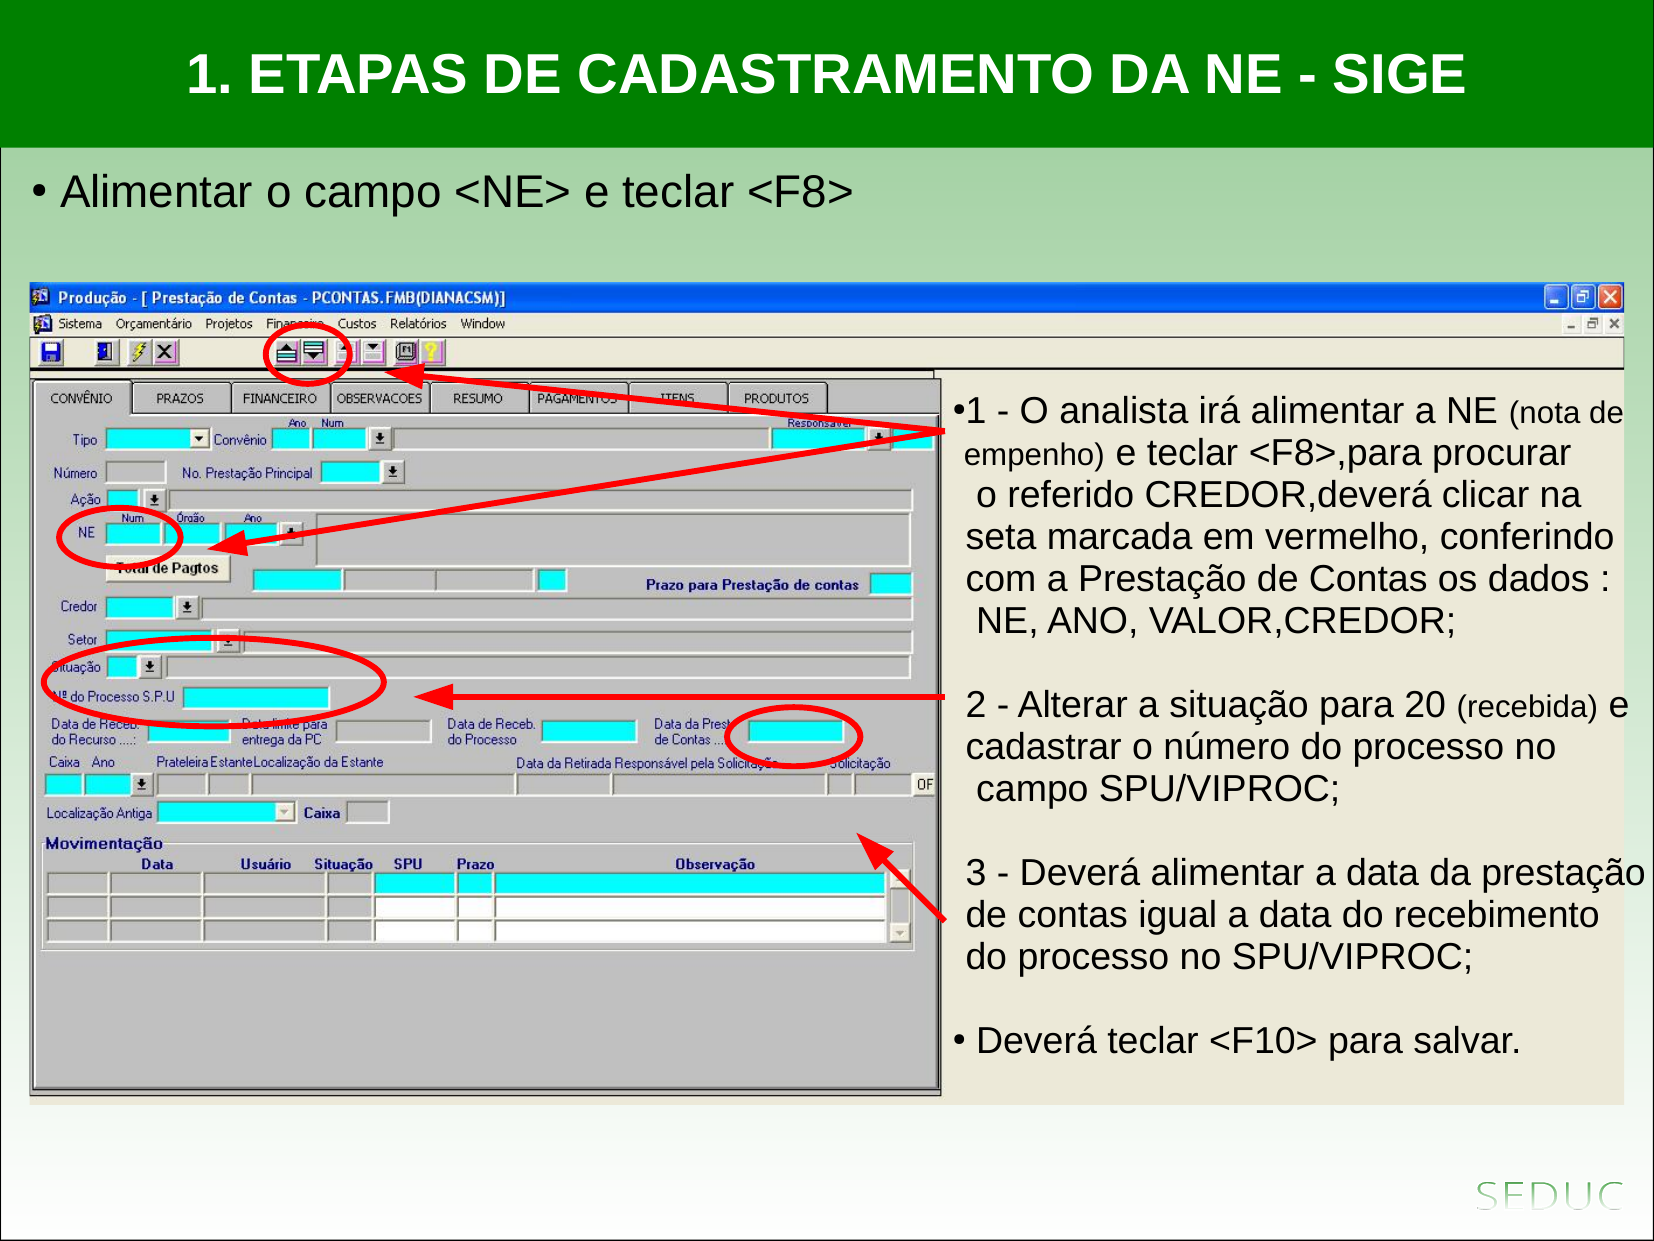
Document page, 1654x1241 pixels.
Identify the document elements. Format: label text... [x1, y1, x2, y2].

text_box Alimentar o campo <NE> e teclar <F8> [0, 148, 886, 237]
text_box 1 - O analista irá alimentar a NE (nota de empenho) e teclar <F8>,para procurar o referido CREDOR,deverá clicar na seta marcada em vermelho, conferindo com a Prestação de Contas os dados : NE, ANO, VALOR,CREDOR; 2 - Alterar a situação para 20 (recebida) e cadastrar o número do processo no campo SPU/VIPROC; 3 - Deverá alimentar a data da prestação de contas igual a data do recebimento do processo no SPU/VIPROC; Deverá teclar <F10> para salvar. [974, 401, 1625, 1111]
picture [970, 952, 974, 967]
text_box SEDUC [1504, 1181, 1524, 1211]
text_box SEDUC [1530, 1181, 1558, 1211]
text_box [0, 148, 1654, 1241]
picture [970, 910, 974, 925]
text_box 1. ETAPAS DE CADASTRAMENTO DA NE - SIGE [0, 0, 1654, 148]
text_box SEDUC [1565, 1181, 1592, 1211]
text_box SEDUC [1598, 1181, 1624, 1211]
text_box SEDUC [1476, 1181, 1498, 1211]
picture [970, 574, 974, 588]
picture [29, 282, 1625, 1105]
picture [970, 742, 974, 756]
picture [967, 457, 974, 463]
